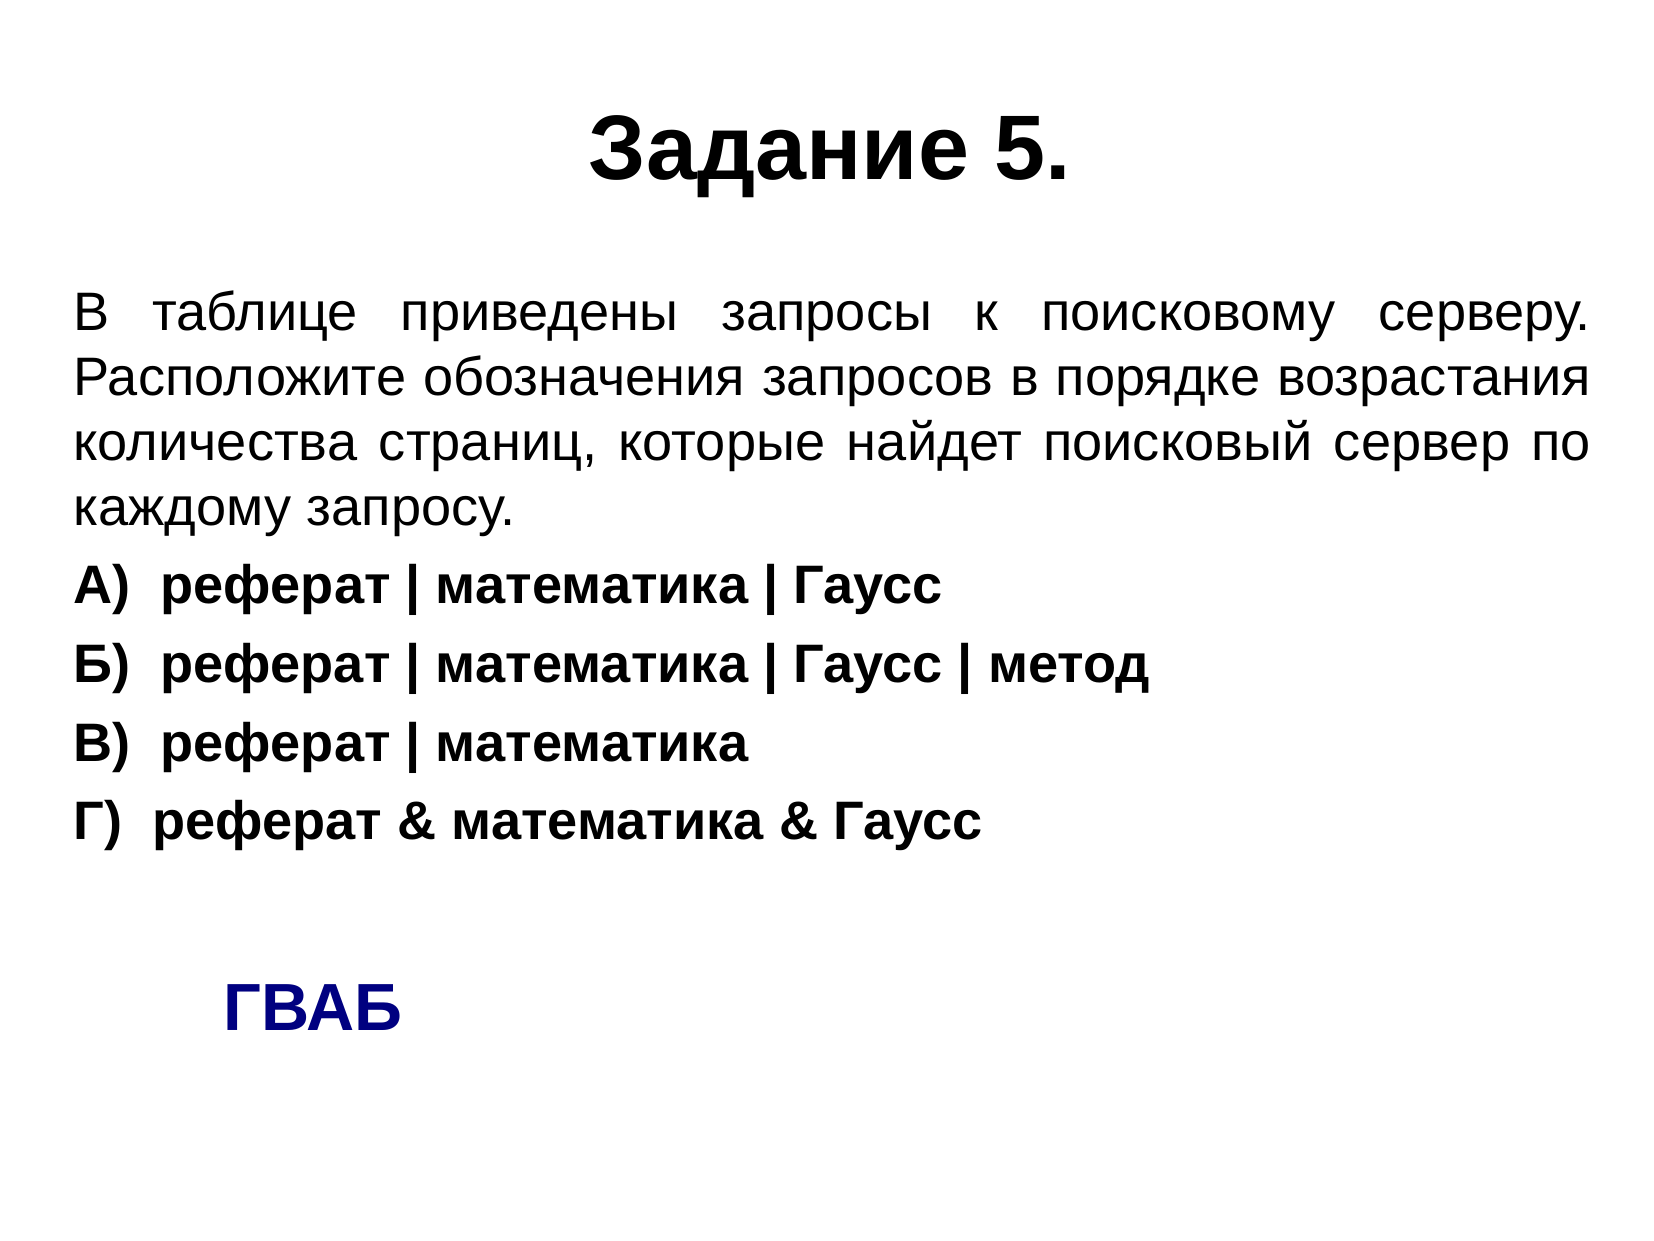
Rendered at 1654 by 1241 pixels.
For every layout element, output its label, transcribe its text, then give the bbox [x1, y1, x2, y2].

list В таблице приведены запросы к поисковому серверу. Расположите обозначения запросов в порядке возрастания количества страниц, которые найдет поисковый сервер по каждому запросу. А) реферат | математика | Гаусс Б) реферат | математика | Гаусс | метод В) реферат | математика Г) реферат & математика & Гаусс ГВАБ [58, 268, 1609, 1194]
title Задание 5. [82, 68, 1571, 268]
